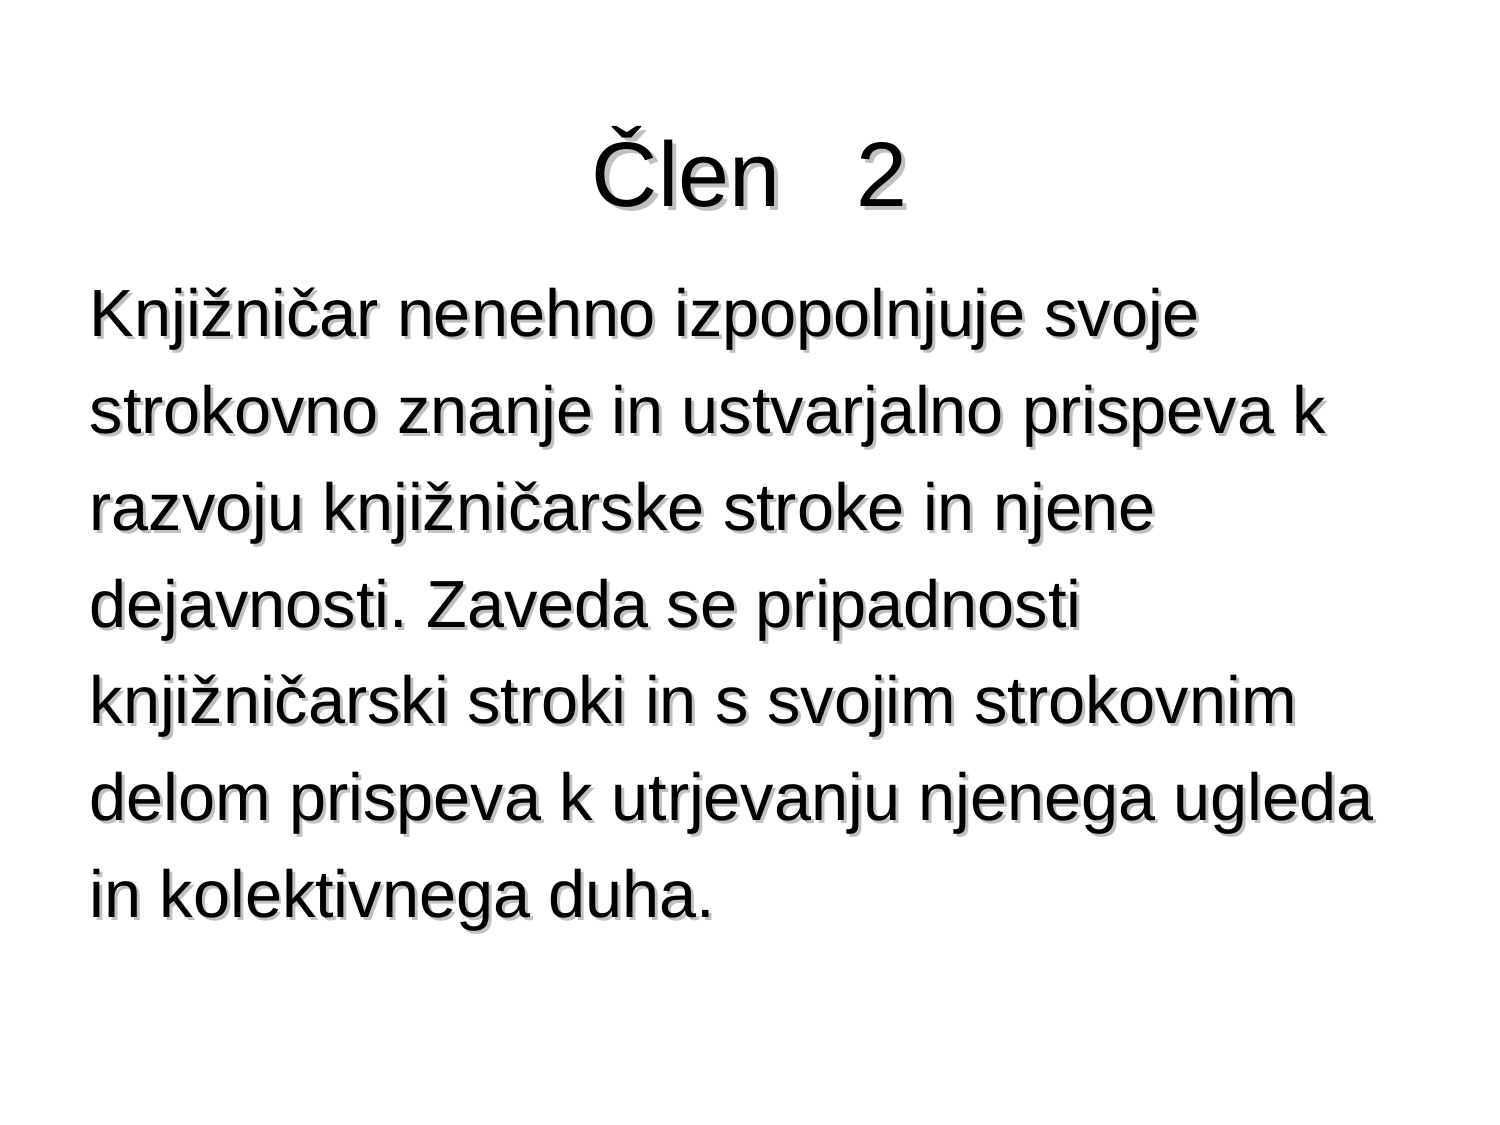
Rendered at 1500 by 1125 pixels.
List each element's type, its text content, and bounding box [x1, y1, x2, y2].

list Knjižničar nenehno izpopolnjuje svoje strokovno znanje in ustvarjalno prispeva k razvoju knjižničarske stroke in njene dejavnosti. Zaveda se pripadnosti knjižničarski stroki in s svojim strokovnim delom prispeva k utrjevanju njenega ugleda in kolektivnega duha. [75, 262, 1426, 1006]
title Člen 2 [75, 25, 1426, 233]
